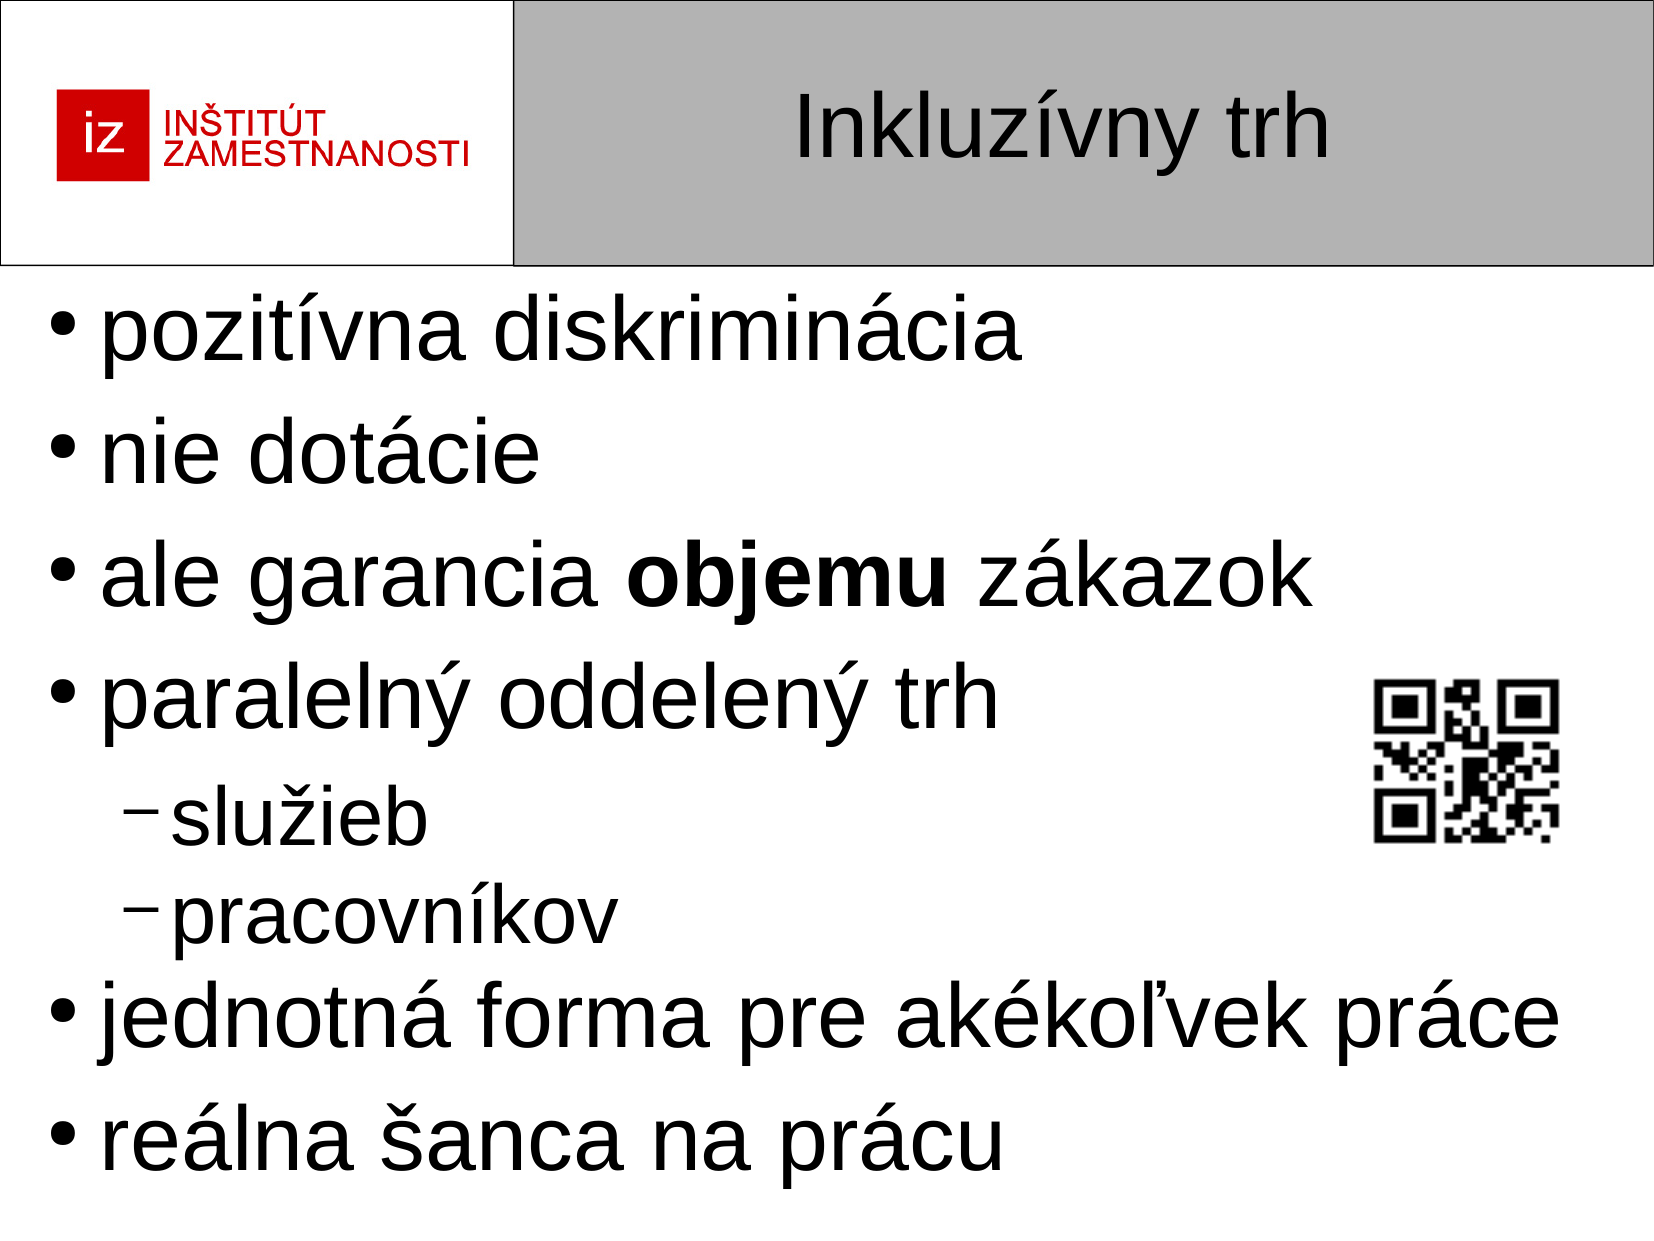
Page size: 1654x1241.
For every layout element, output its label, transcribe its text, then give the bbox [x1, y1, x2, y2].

list pozitívna diskriminácia nie dotácie ale garancia objemu zákazok paralelný oddelený trh služieb pracovníkov jednotná forma pre akékoľvek práce reálna šanca na prácu [29, 295, 1625, 1208]
title Inkluzívny trh [561, 37, 1565, 229]
picture [1340, 649, 1595, 875]
picture [5, 8, 512, 257]
